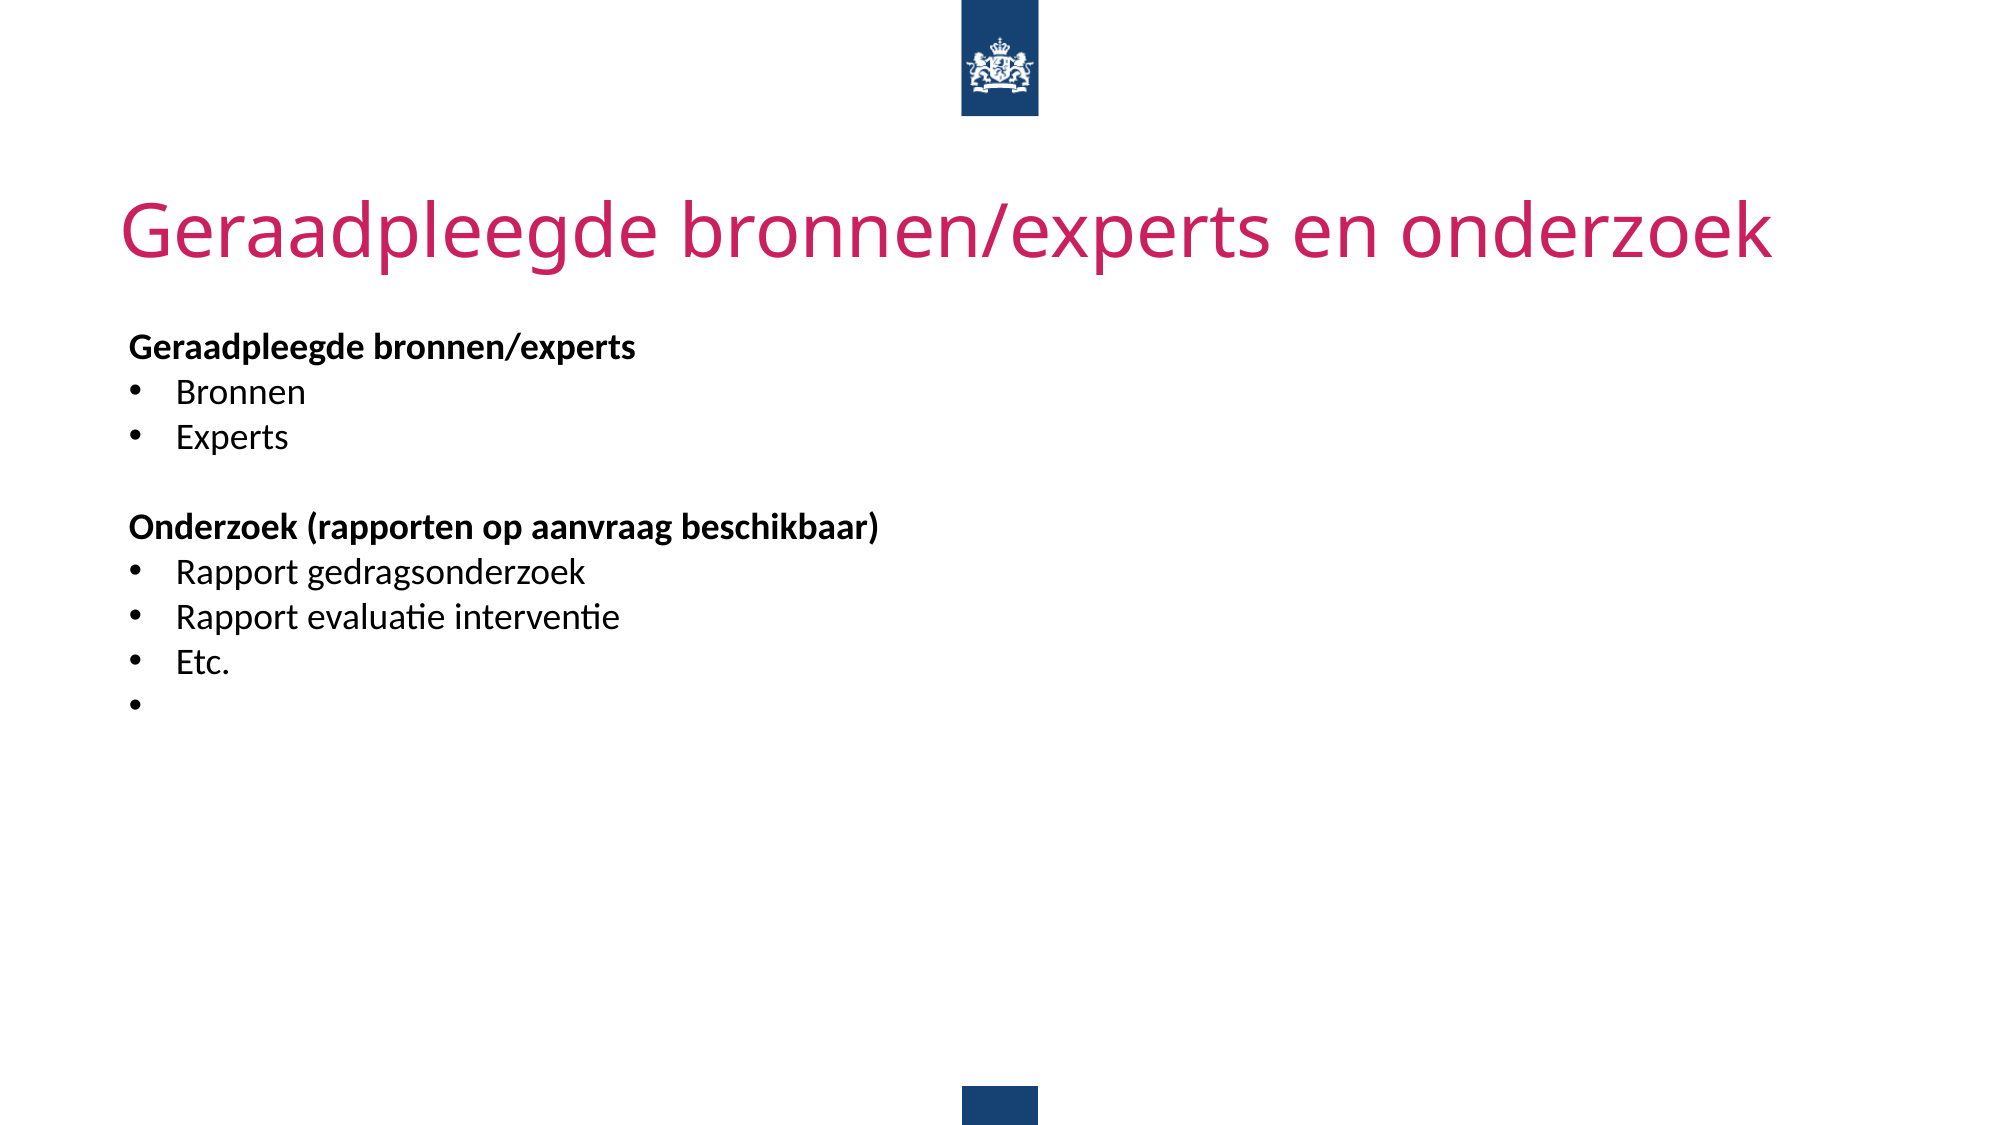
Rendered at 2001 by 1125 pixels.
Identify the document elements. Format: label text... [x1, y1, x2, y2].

text_box Geraadpleegde bronnen/experts Bronnen Experts Onderzoek (rapporten op aanvraag beschikbaar) Rapport gedragsonderzoek Rapport evaluatie interventie Etc. [114, 314, 1884, 1023]
text_box Geraadpleegde bronnen/experts en onderzoek [104, 125, 1897, 281]
